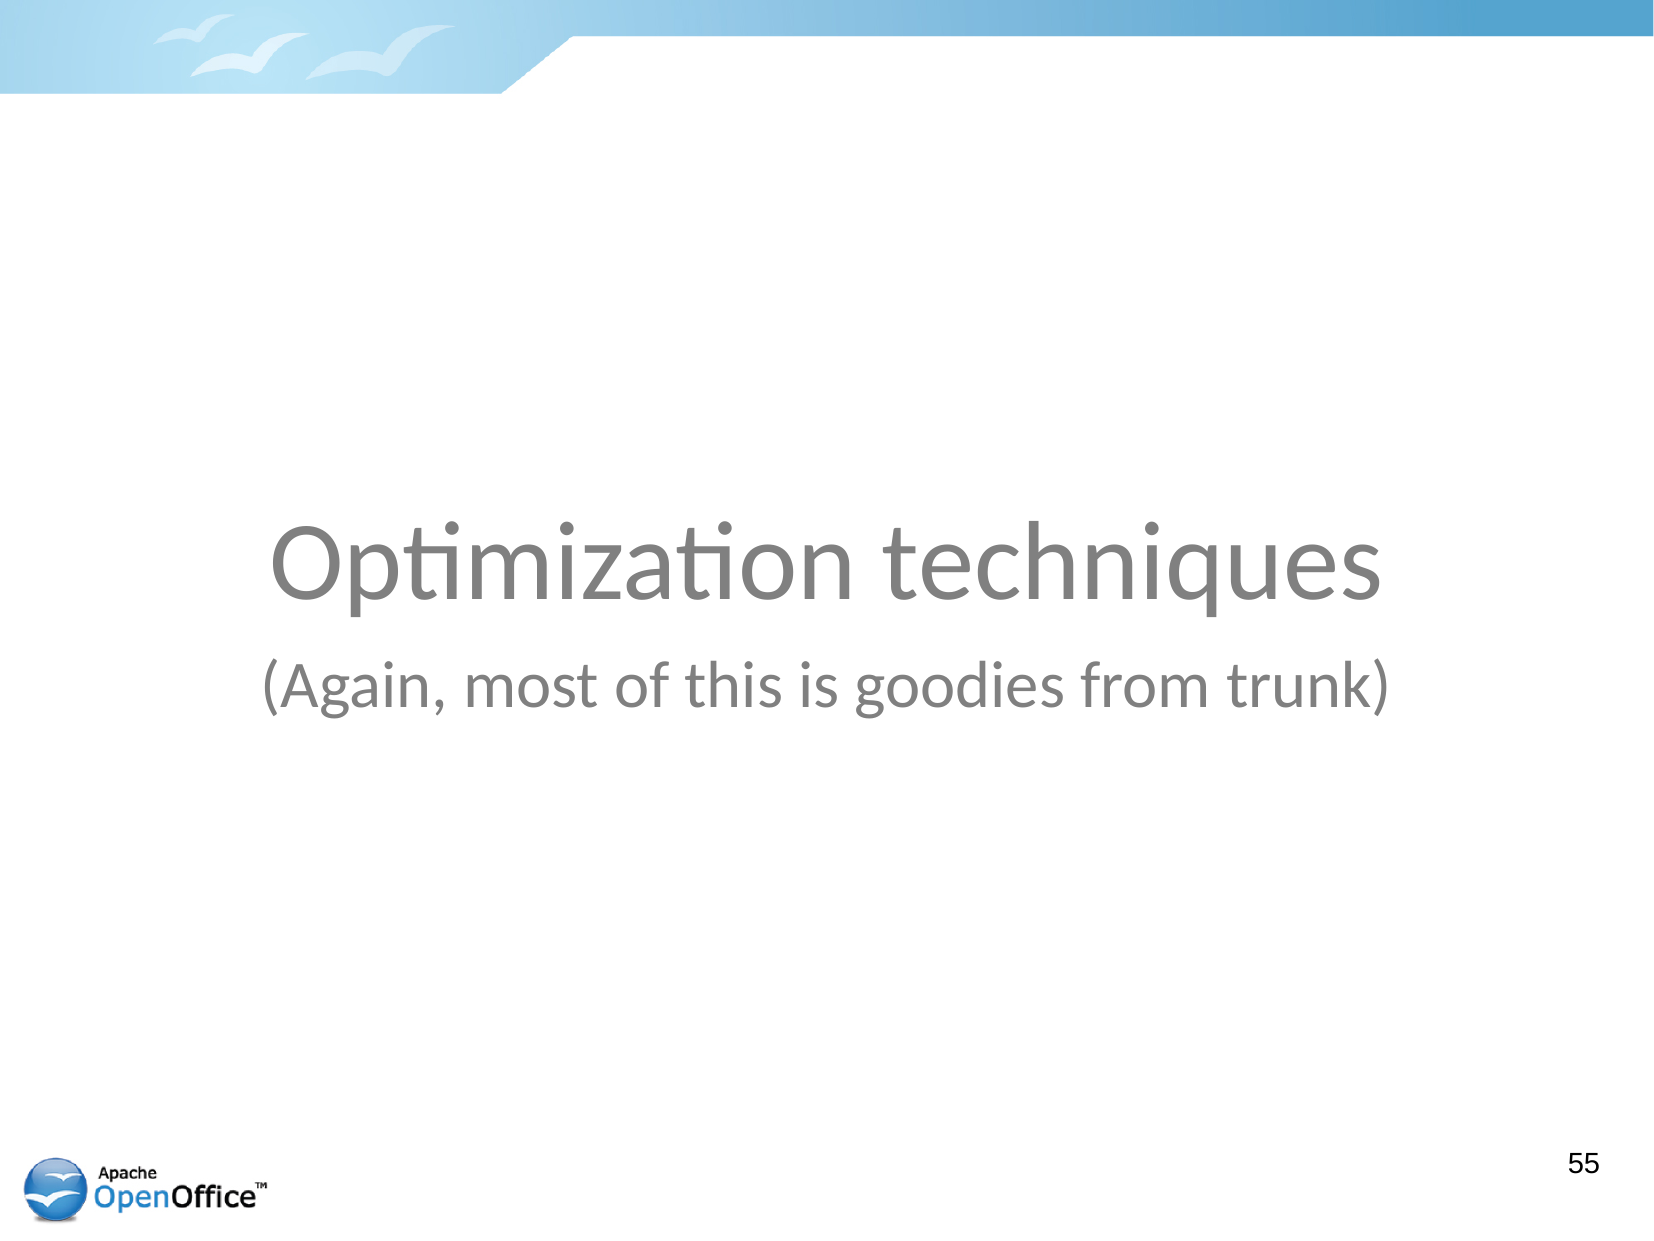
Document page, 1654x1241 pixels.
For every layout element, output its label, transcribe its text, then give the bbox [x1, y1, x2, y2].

list Optimization techniques (Again, most of this is goodies from trunk) [82, 372, 1571, 968]
picture [0, 0, 1654, 1241]
